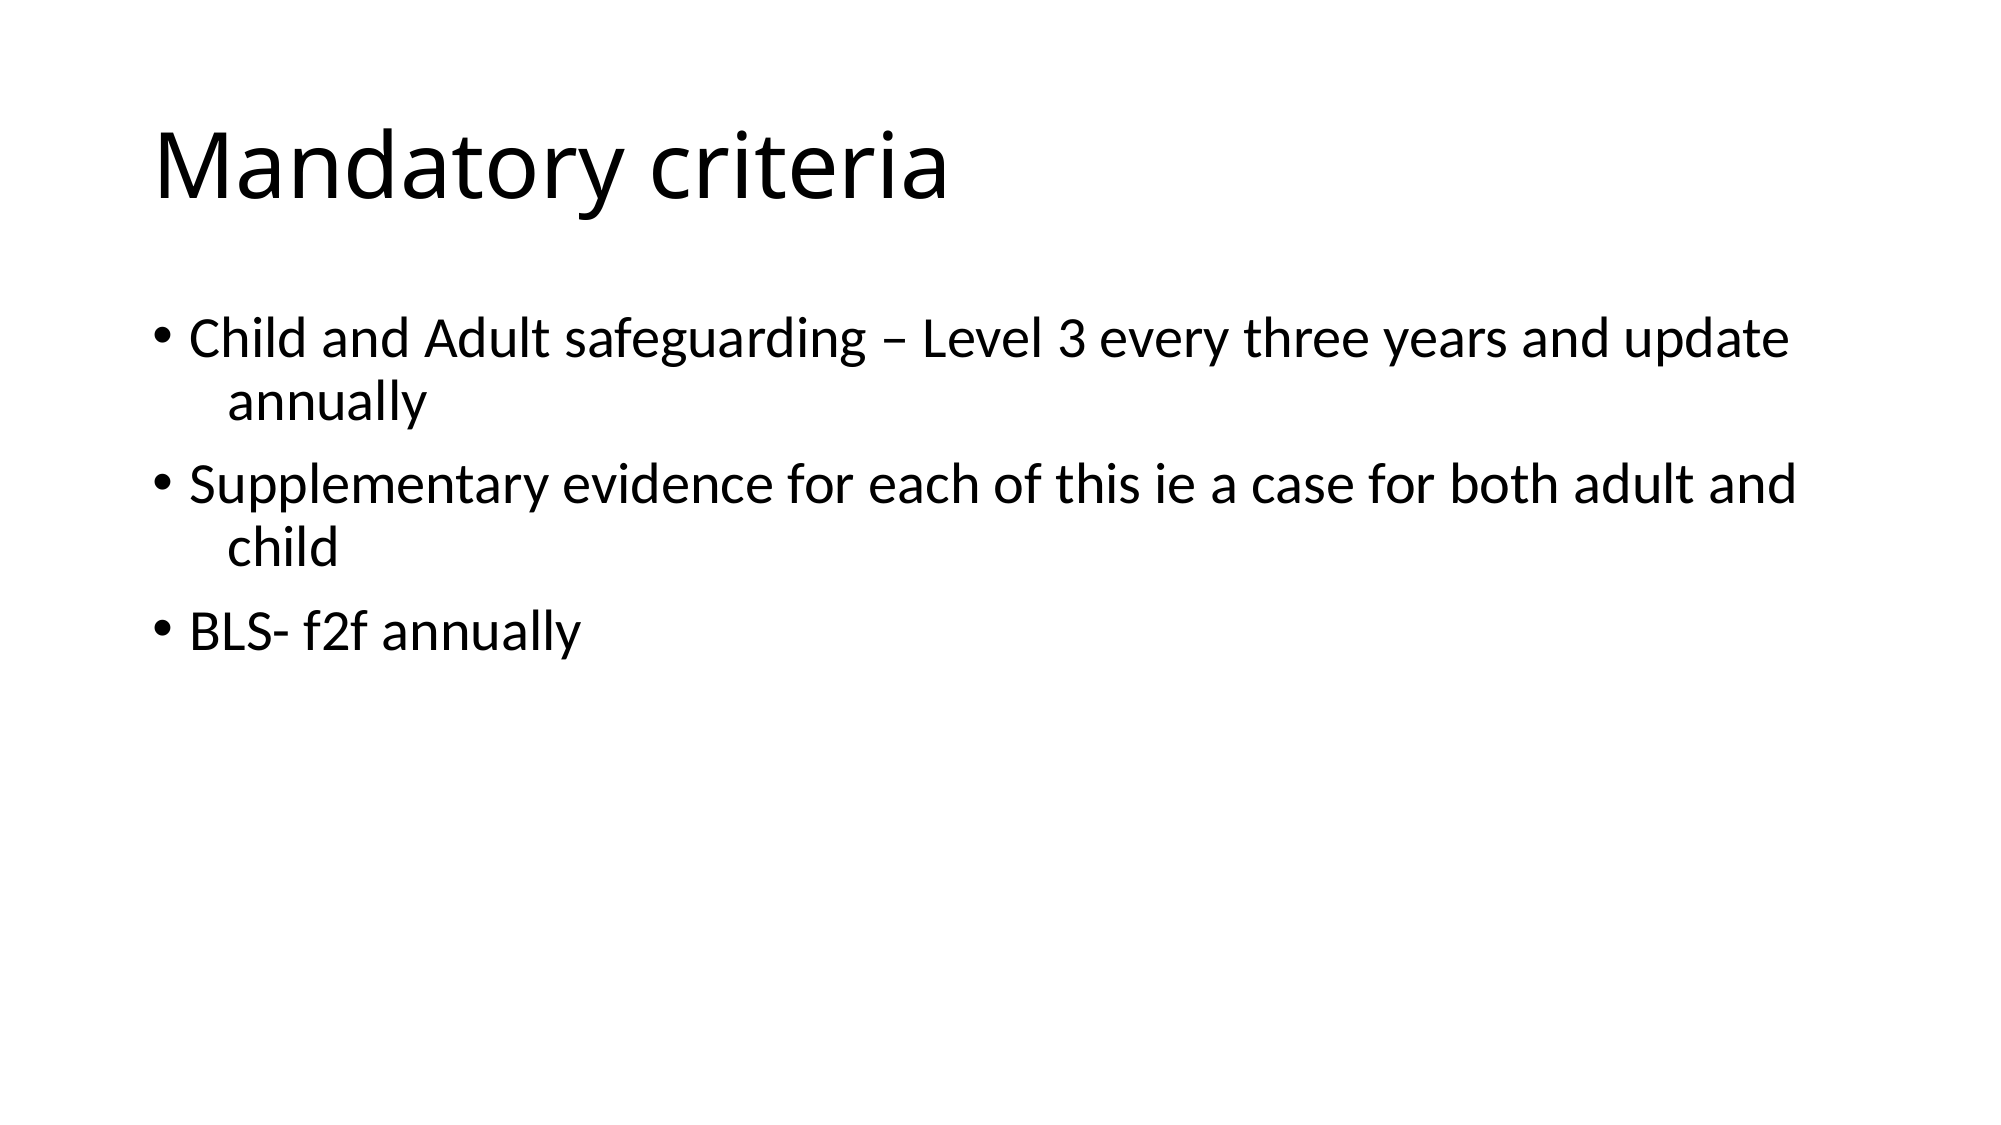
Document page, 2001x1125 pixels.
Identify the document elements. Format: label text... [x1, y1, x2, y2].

title Mandatory criteria [137, 59, 1863, 278]
list Child and Adult safeguarding – Level 3 every three years and update annually Supplementary evidence for each of this ie a case for both adult and child BLS- f2f annually [137, 299, 1863, 1014]
